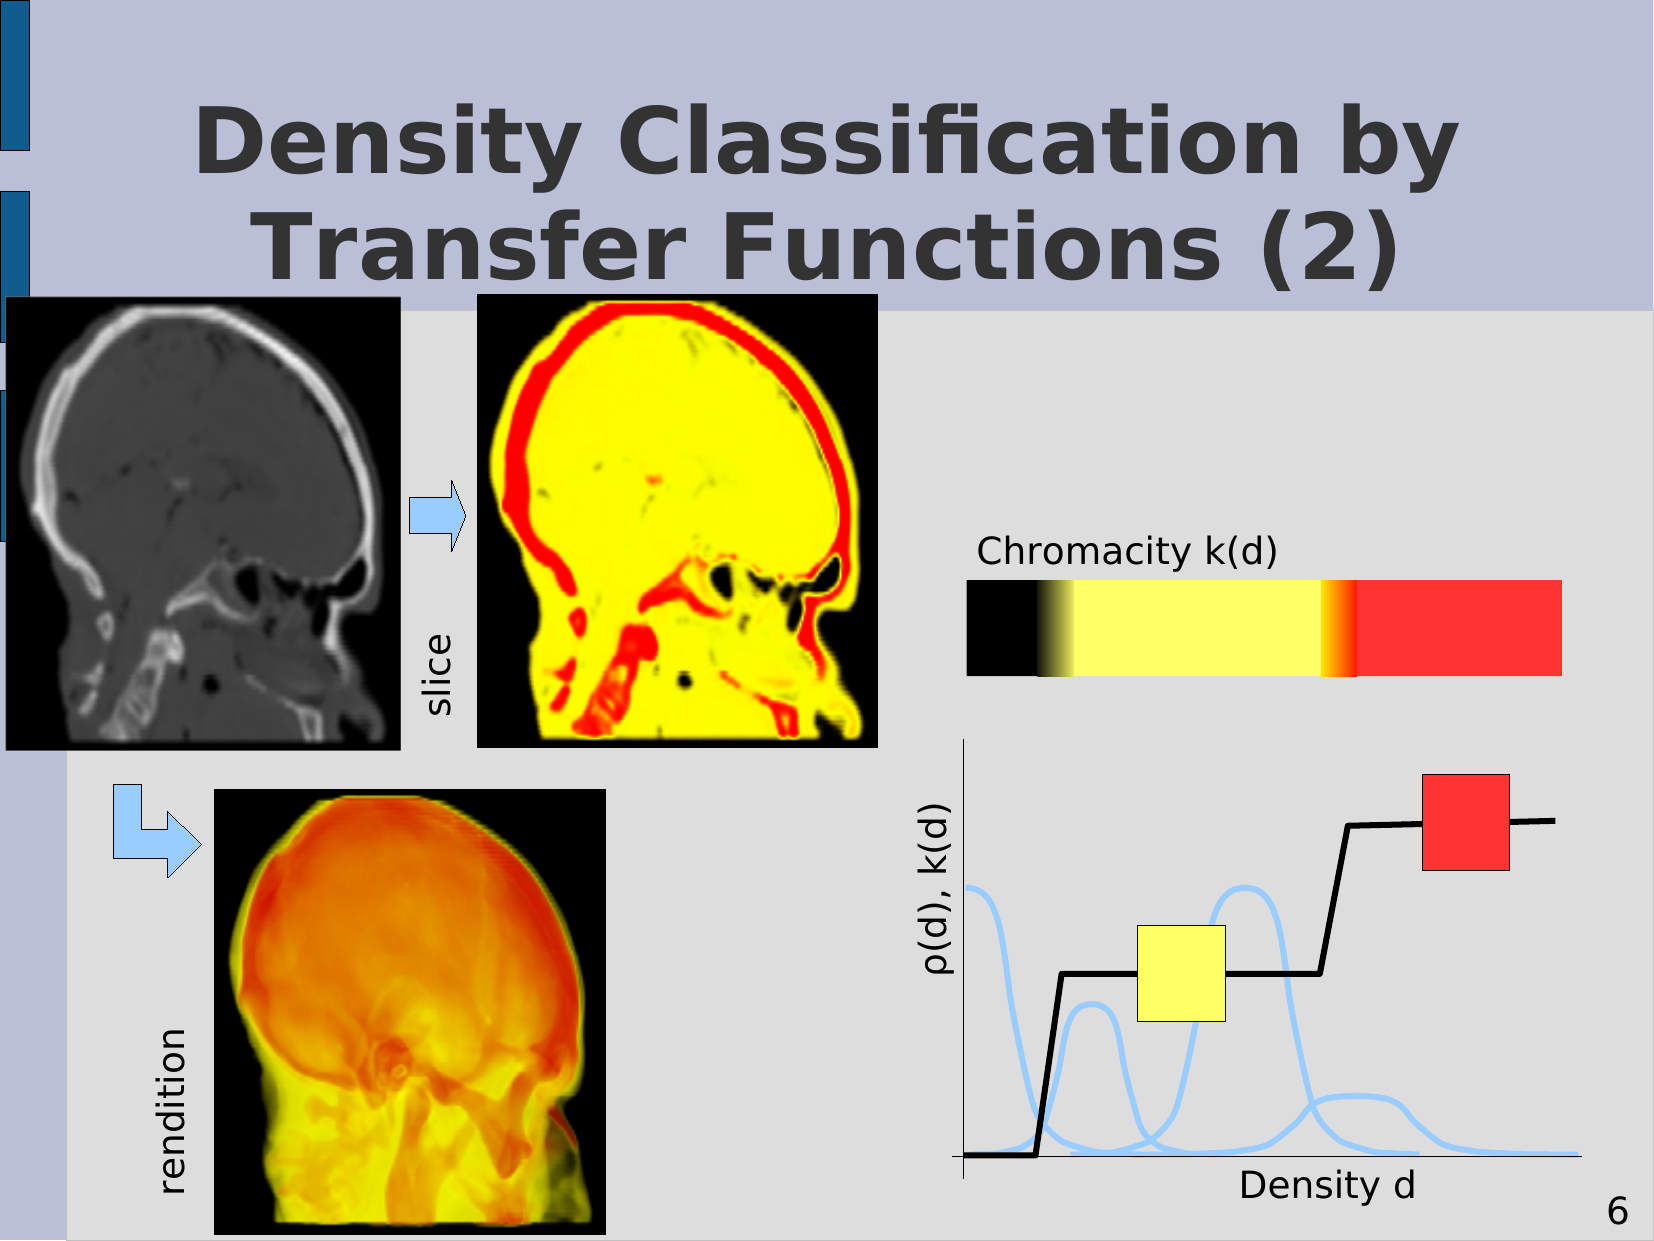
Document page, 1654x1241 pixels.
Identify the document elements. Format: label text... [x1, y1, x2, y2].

text_box Chromacity k(d) [961, 522, 1295, 582]
picture [477, 294, 878, 748]
text_box rendition [142, 957, 221, 1211]
text_box [1137, 925, 1226, 1022]
text_box ρ(d), k(d) [904, 738, 983, 993]
text_box [1422, 774, 1510, 871]
text_box [409, 480, 466, 552]
picture [214, 789, 606, 1235]
title Density Classification by Transfer Functions (2) [121, 87, 1534, 302]
text_box slice [408, 478, 487, 733]
picture [5, 296, 401, 751]
text_box [113, 784, 202, 878]
text_box Density d [1223, 1157, 1529, 1228]
text_box [966, 580, 1562, 677]
